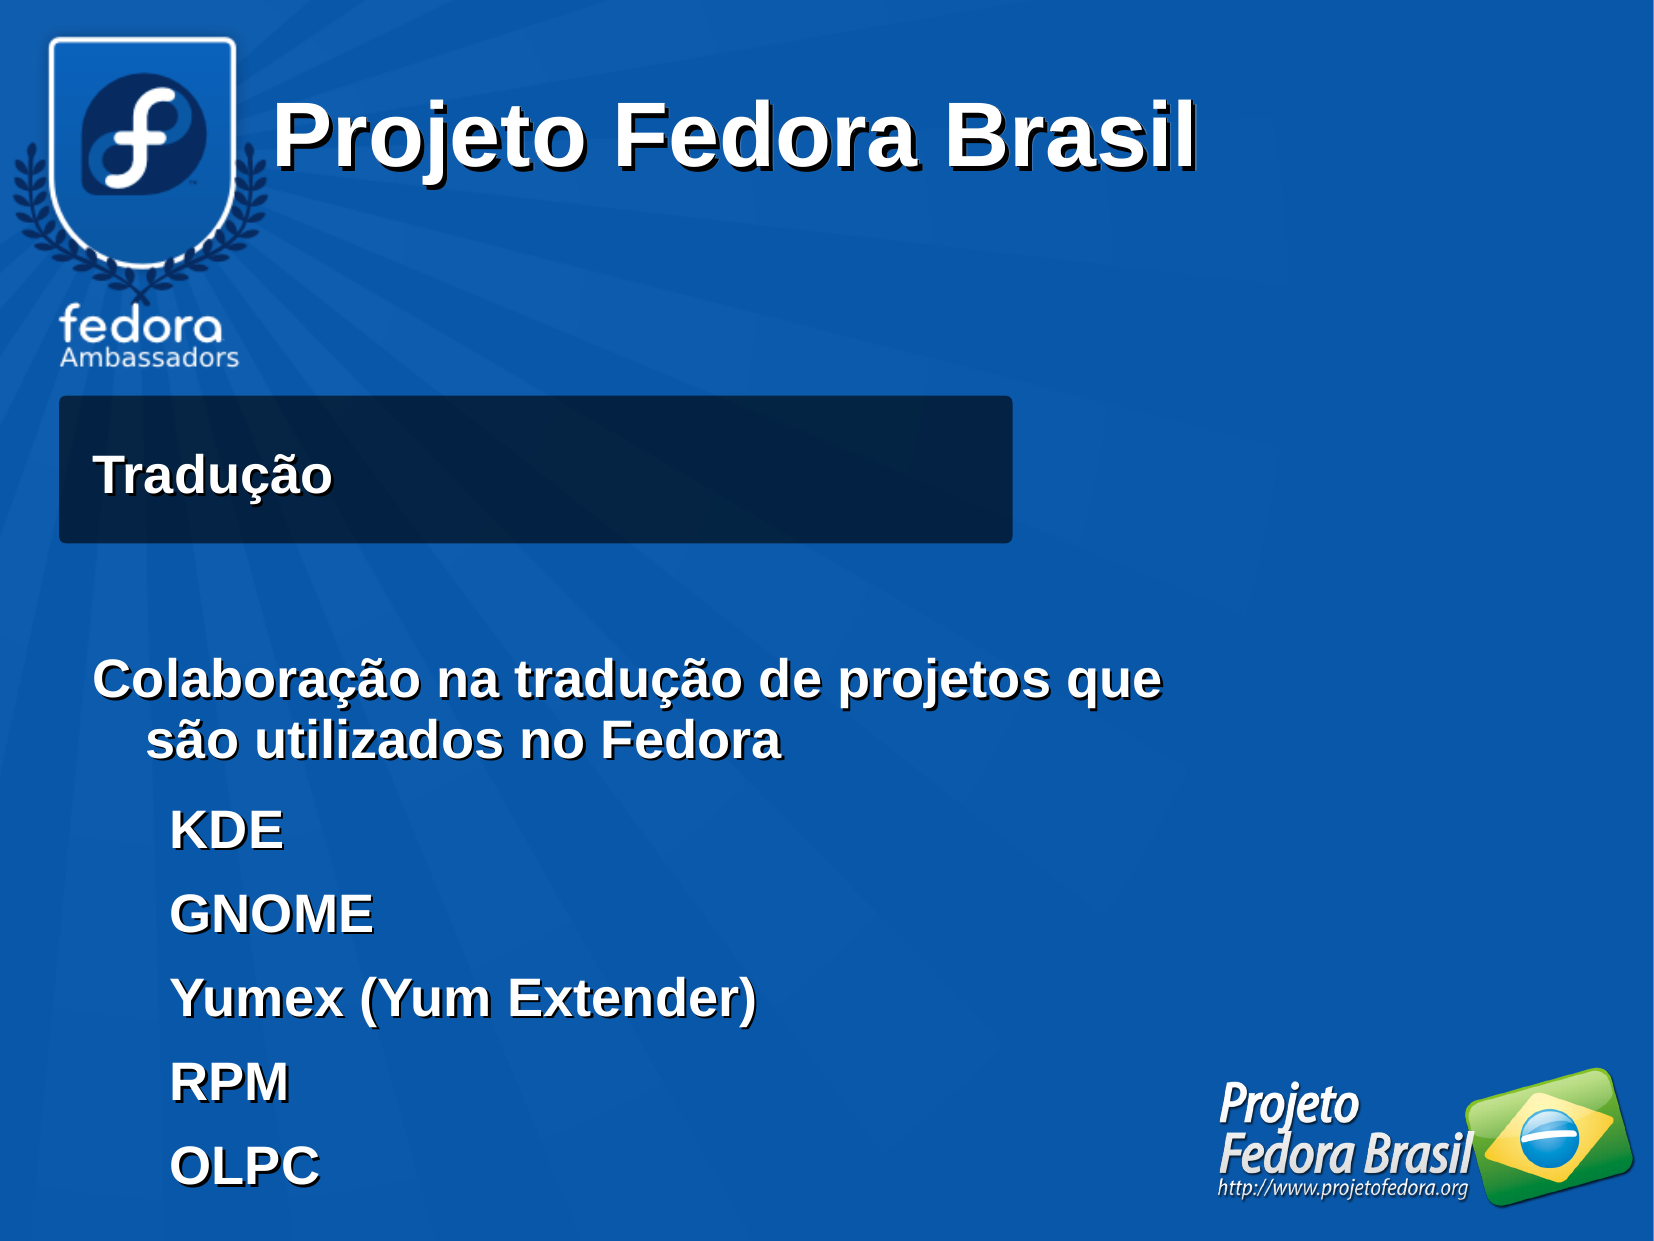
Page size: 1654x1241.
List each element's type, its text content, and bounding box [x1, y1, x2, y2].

picture [0, 0, 1654, 1241]
list Tradução Colaboração na tradução de projetos que são utilizados no Fedora KDE GNOME Yumex (Yum Extender) RPM OLPC [75, 444, 1201, 1241]
text_box [59, 395, 1013, 544]
title Projeto Fedora Brasil [271, 39, 1654, 232]
